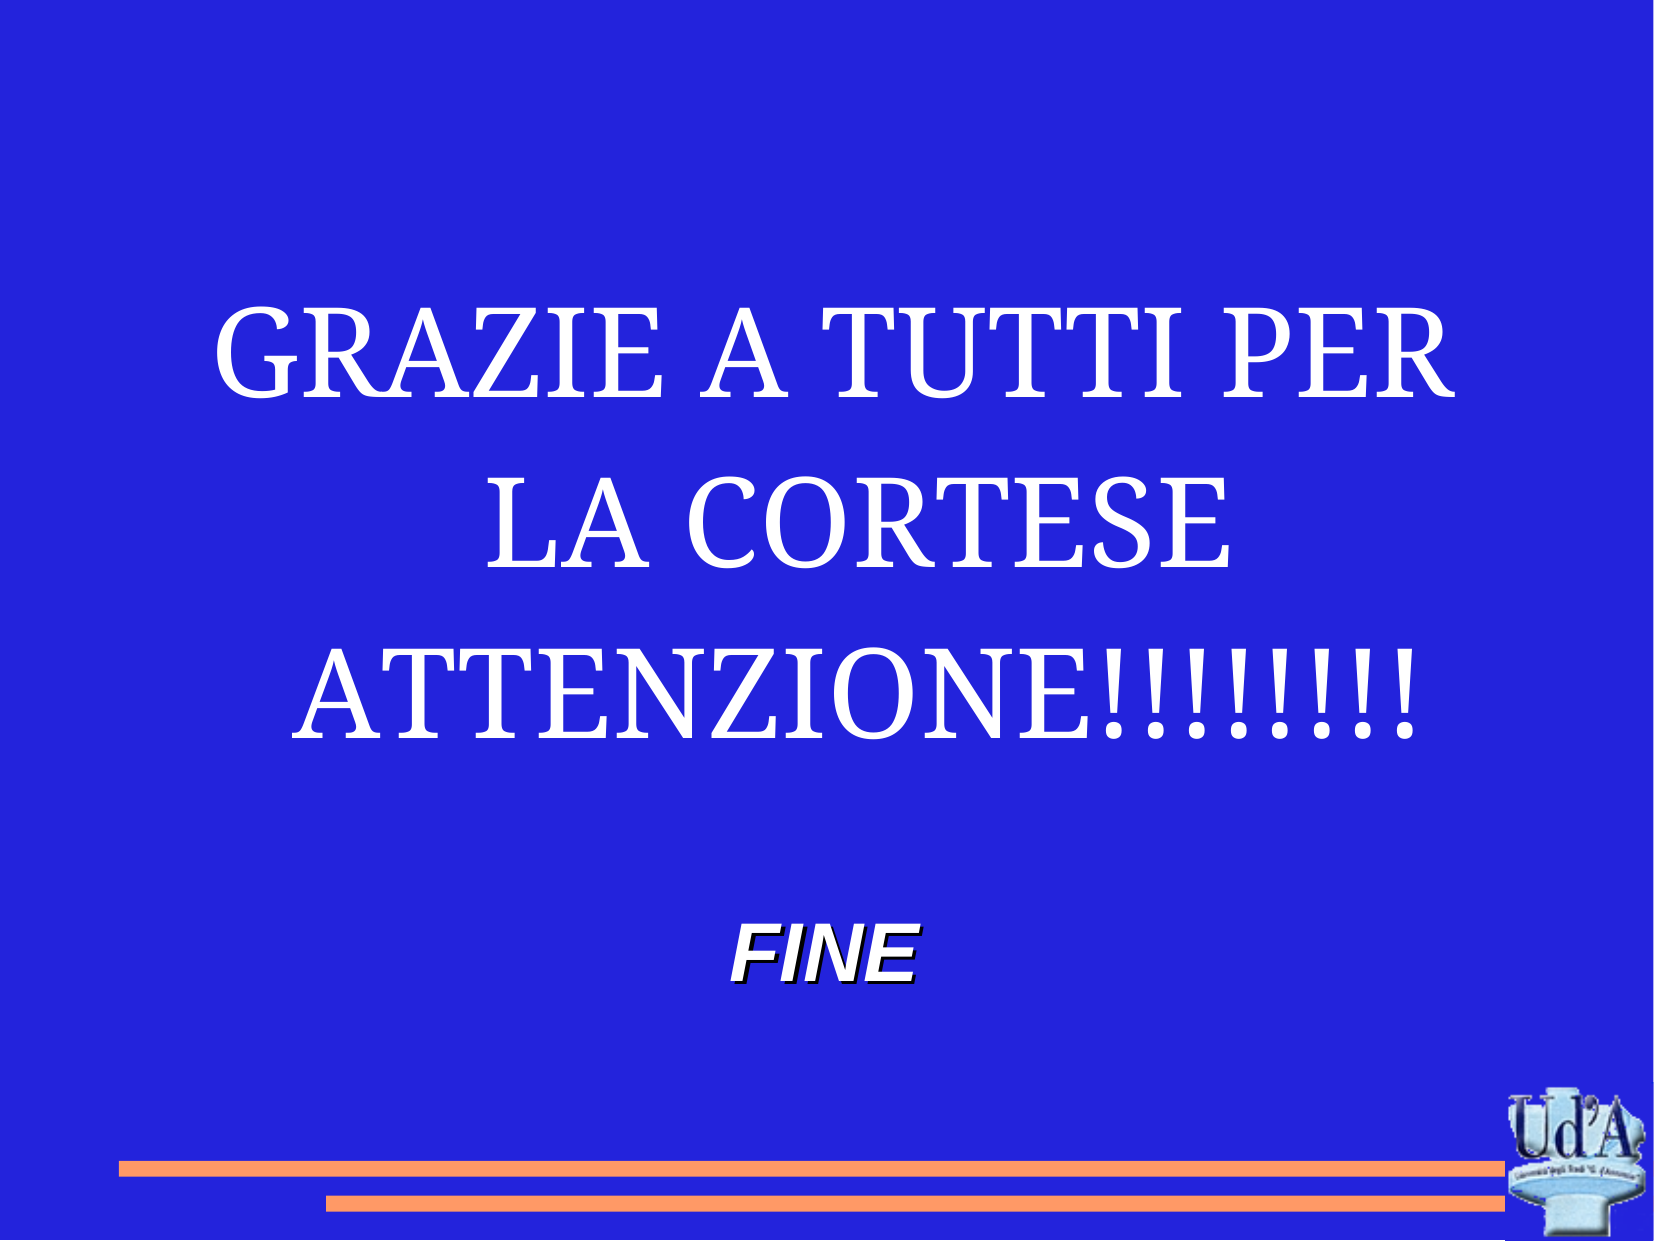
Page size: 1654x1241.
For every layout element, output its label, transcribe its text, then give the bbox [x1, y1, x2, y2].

title FINE [472, 856, 1176, 1049]
list GRAZIE A TUTTI PER LA CORTESE ATTENZIONE!!!!!!!! [104, 263, 1544, 739]
picture [1505, 1082, 1654, 1241]
